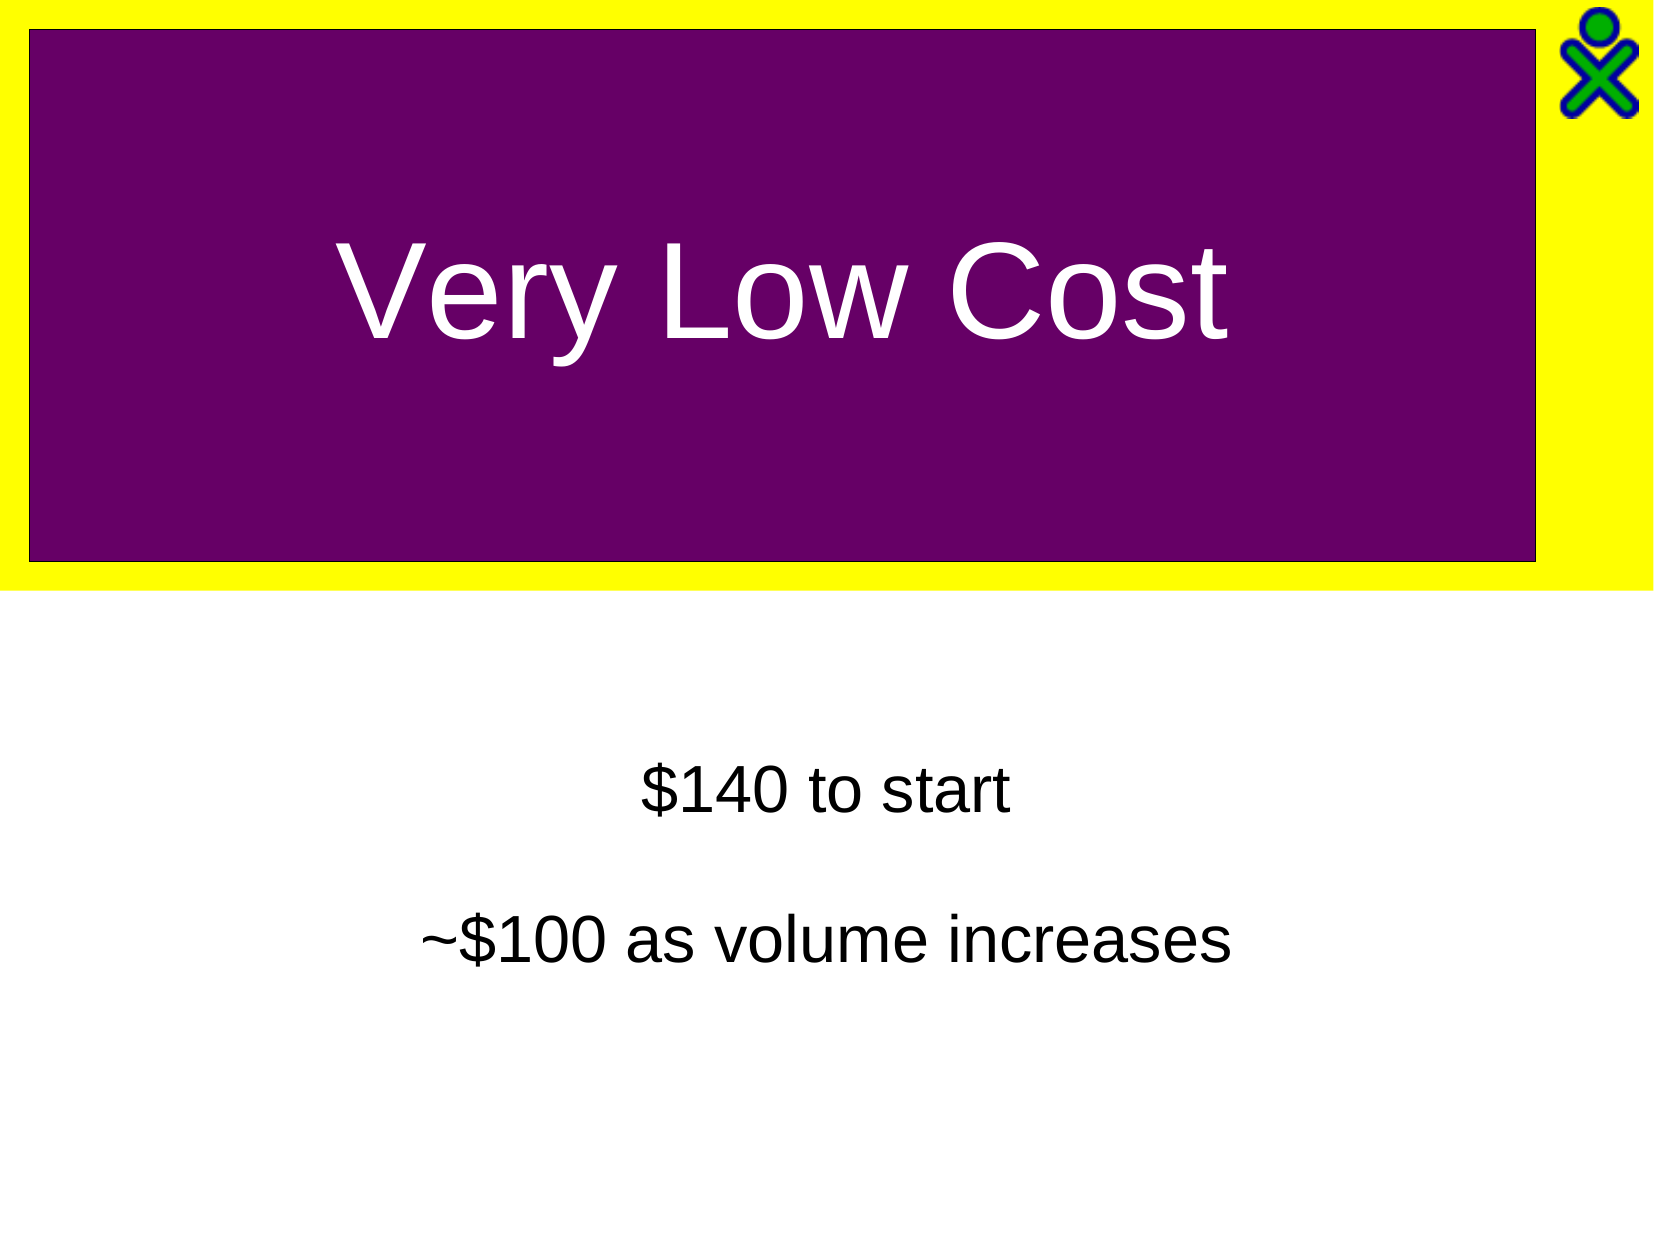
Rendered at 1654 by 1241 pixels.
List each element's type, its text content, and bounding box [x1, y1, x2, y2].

subtitle $140 to start ~$100 as volume increases [82, 627, 1571, 1102]
title Very Low Cost [59, 56, 1506, 525]
picture [1559, 7, 1639, 119]
